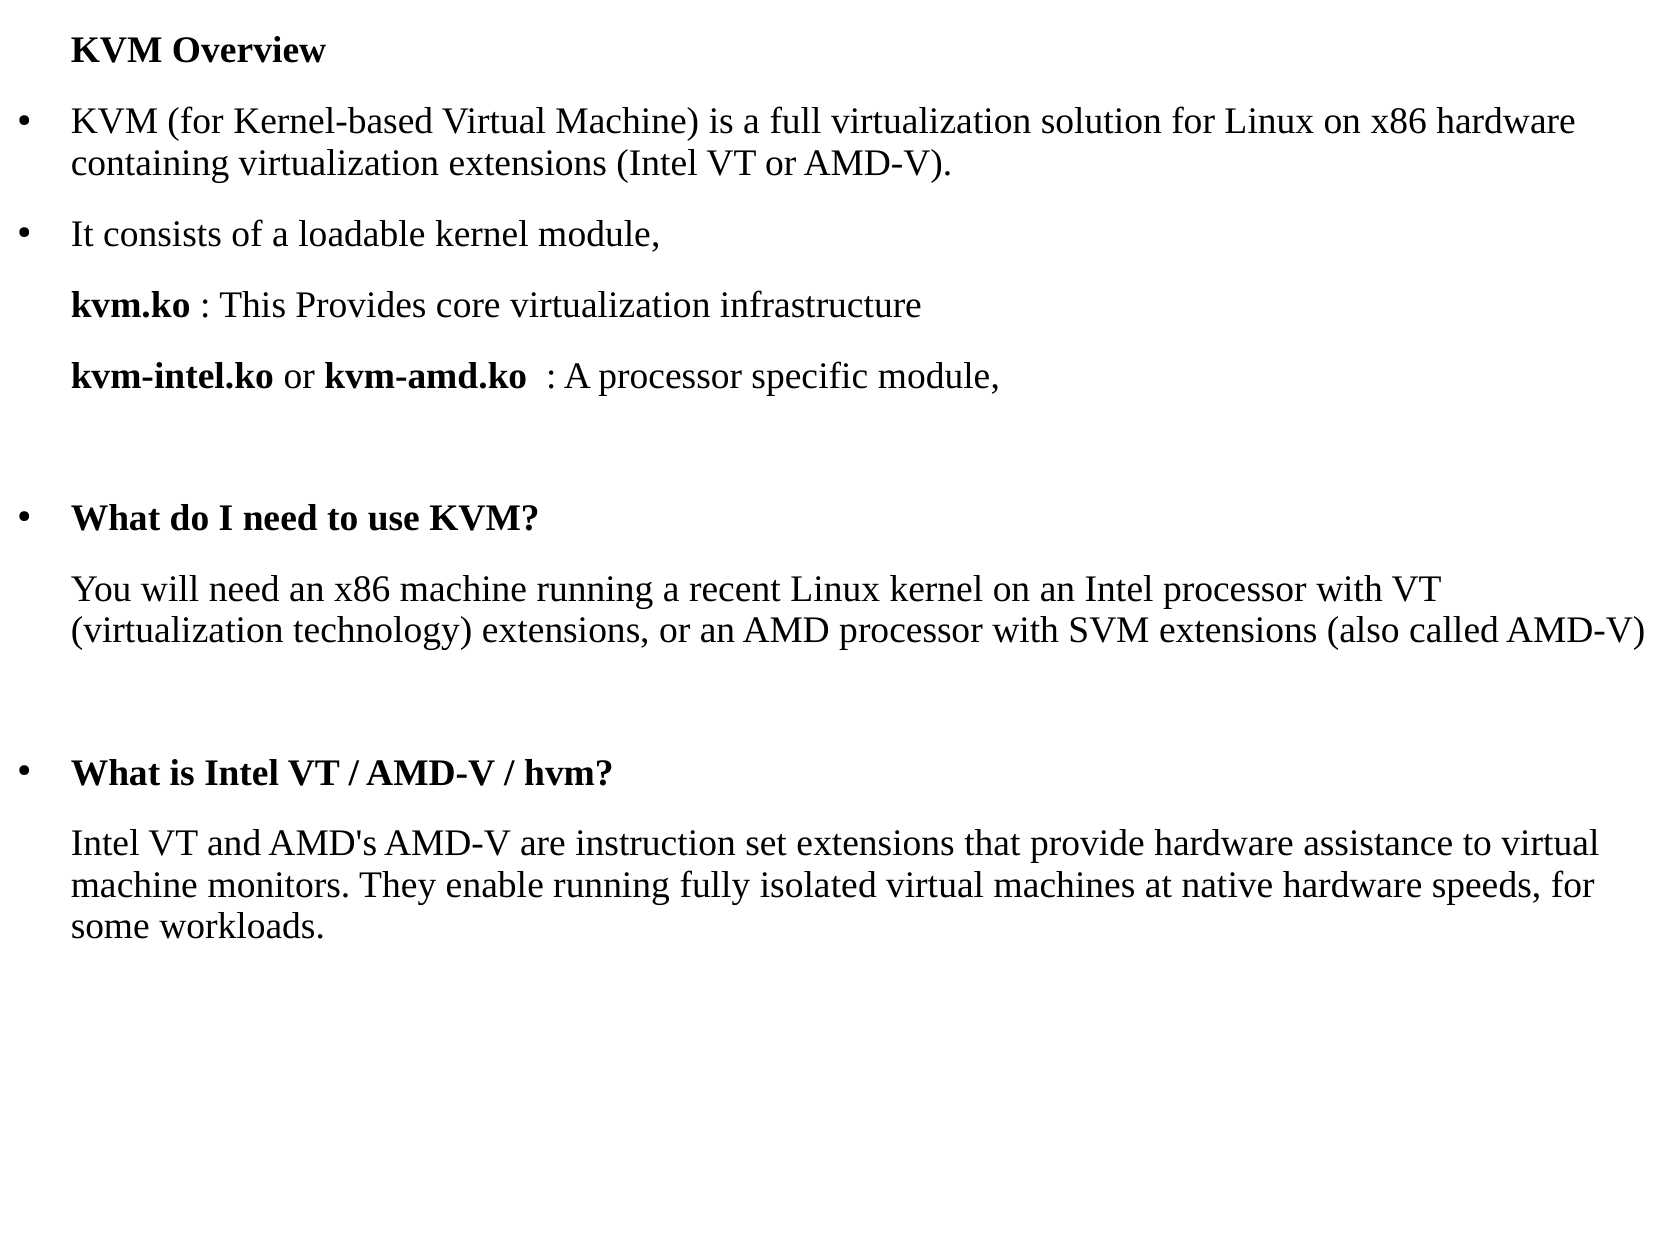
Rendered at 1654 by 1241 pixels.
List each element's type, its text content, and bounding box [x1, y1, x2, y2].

list KVM Overview KVM (for Kernel-based Virtual Machine) is a full virtualization solution for Linux on x86 hardware containing virtualization extensions (Intel VT or AMD-V). It consists of a loadable kernel module, kvm.ko : This Provides core virtualization infrastructure kvm-intel.ko or kvm-amd.ko : A processor specific module, What do I need to use KVM? You will need an x86 machine running a recent Linux kernel on an Intel processor with VT (virtualization technology) extensions, or an AMD processor with SVM extensions (also called AMD-V) What is Intel VT / AMD-V / hvm? Intel VT and AMD's AMD-V are instruction set extensions that provide hardware assistance to virtual machine monitors. They enable running fully isolated virtual machines at native hardware speeds, for some workloads. [0, 29, 1654, 1211]
